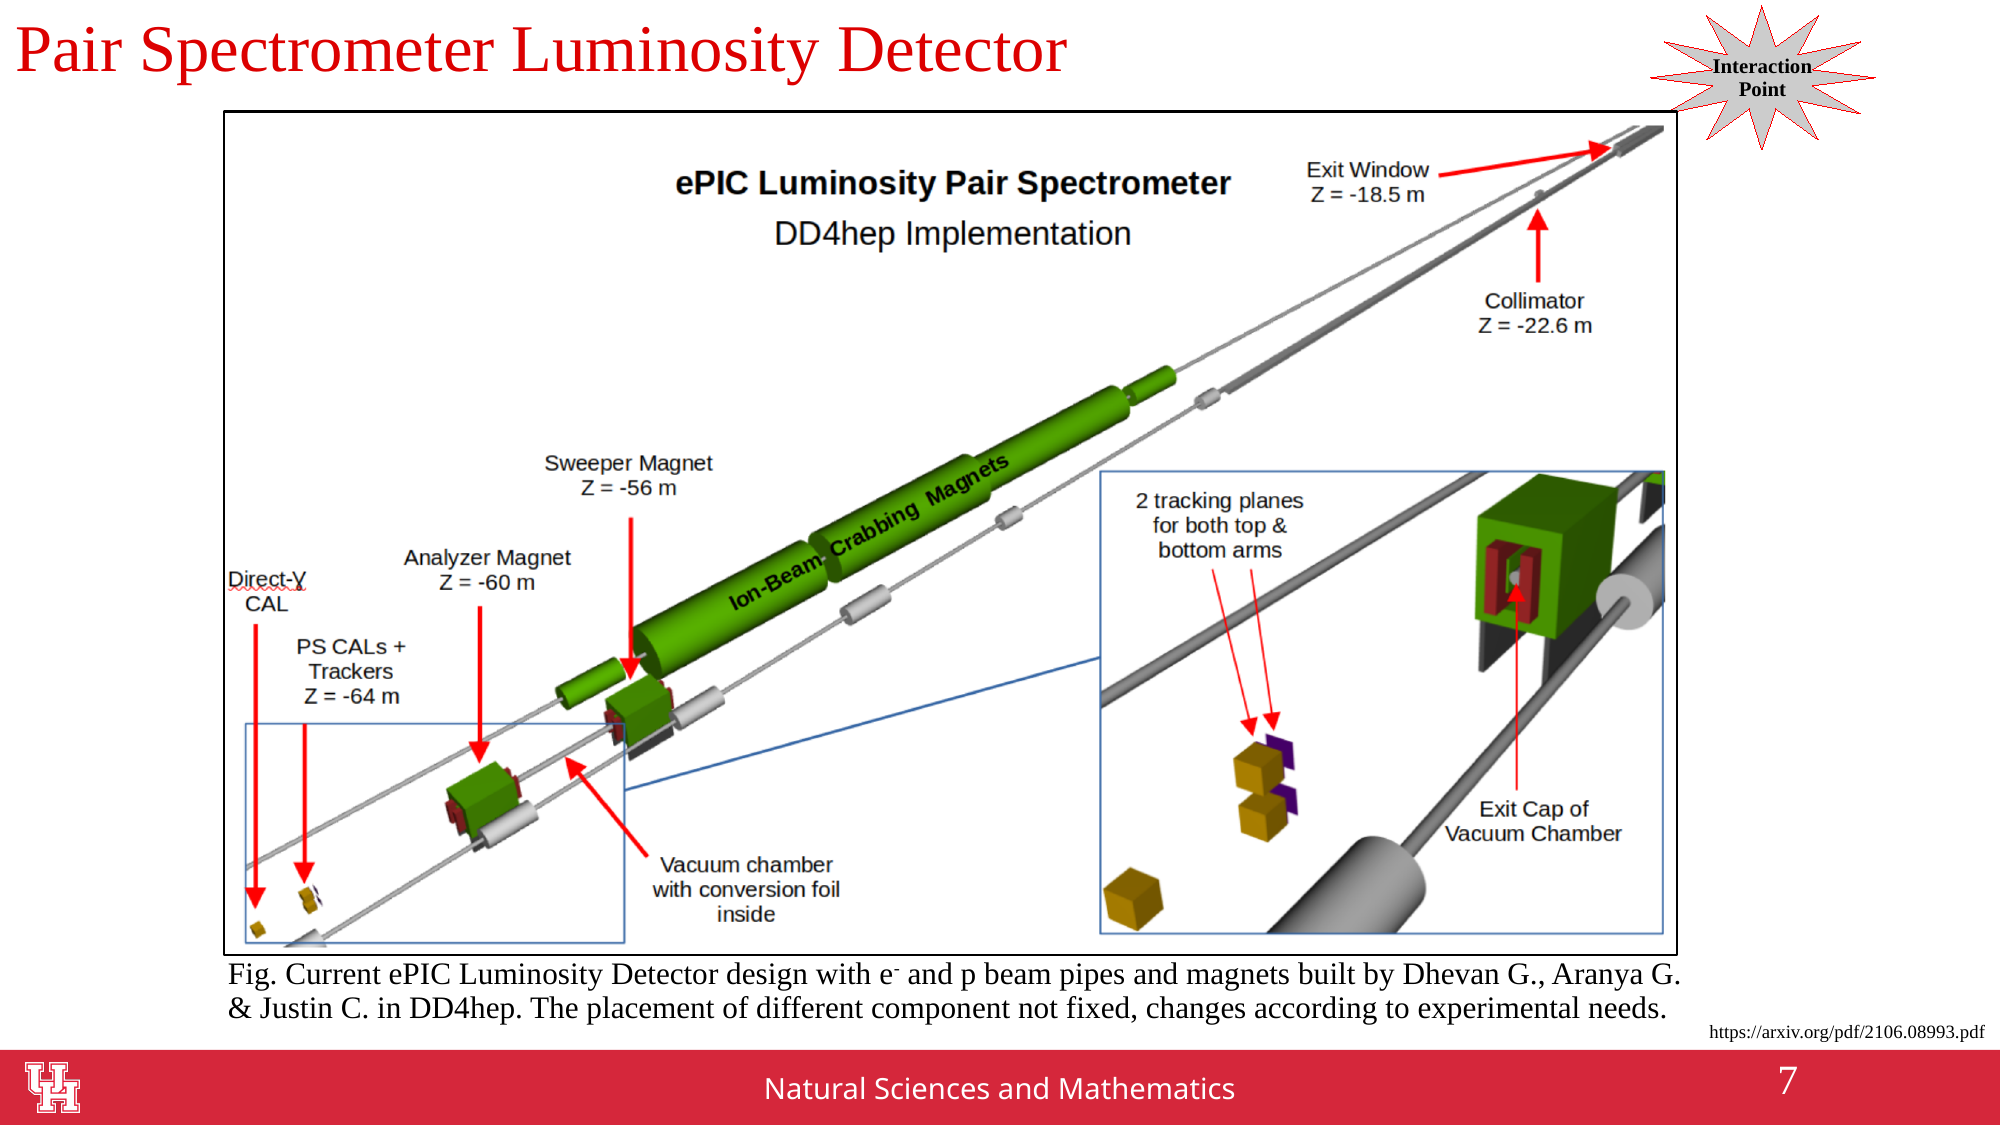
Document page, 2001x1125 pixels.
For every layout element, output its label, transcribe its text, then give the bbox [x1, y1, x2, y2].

picture [25, 1062, 80, 1113]
text_box 7 [1762, 1050, 1913, 1112]
title Pair Spectrometer Luminosity Detector [0, 0, 1726, 91]
text_box https://arxiv.org/pdf/2106.08993.pdf [1694, 1014, 2000, 1051]
text_box Interaction Point [1650, 5, 1876, 150]
picture [225, 112, 1676, 955]
text_box Fig. Current ePIC Luminosity Detector design with e- and p beam pipes and magnets built by Dhevan G., Aranya G. & Justin C. in DD4hep. The placement of different component not fixed, changes according to experimental needs. [213, 949, 1705, 1034]
